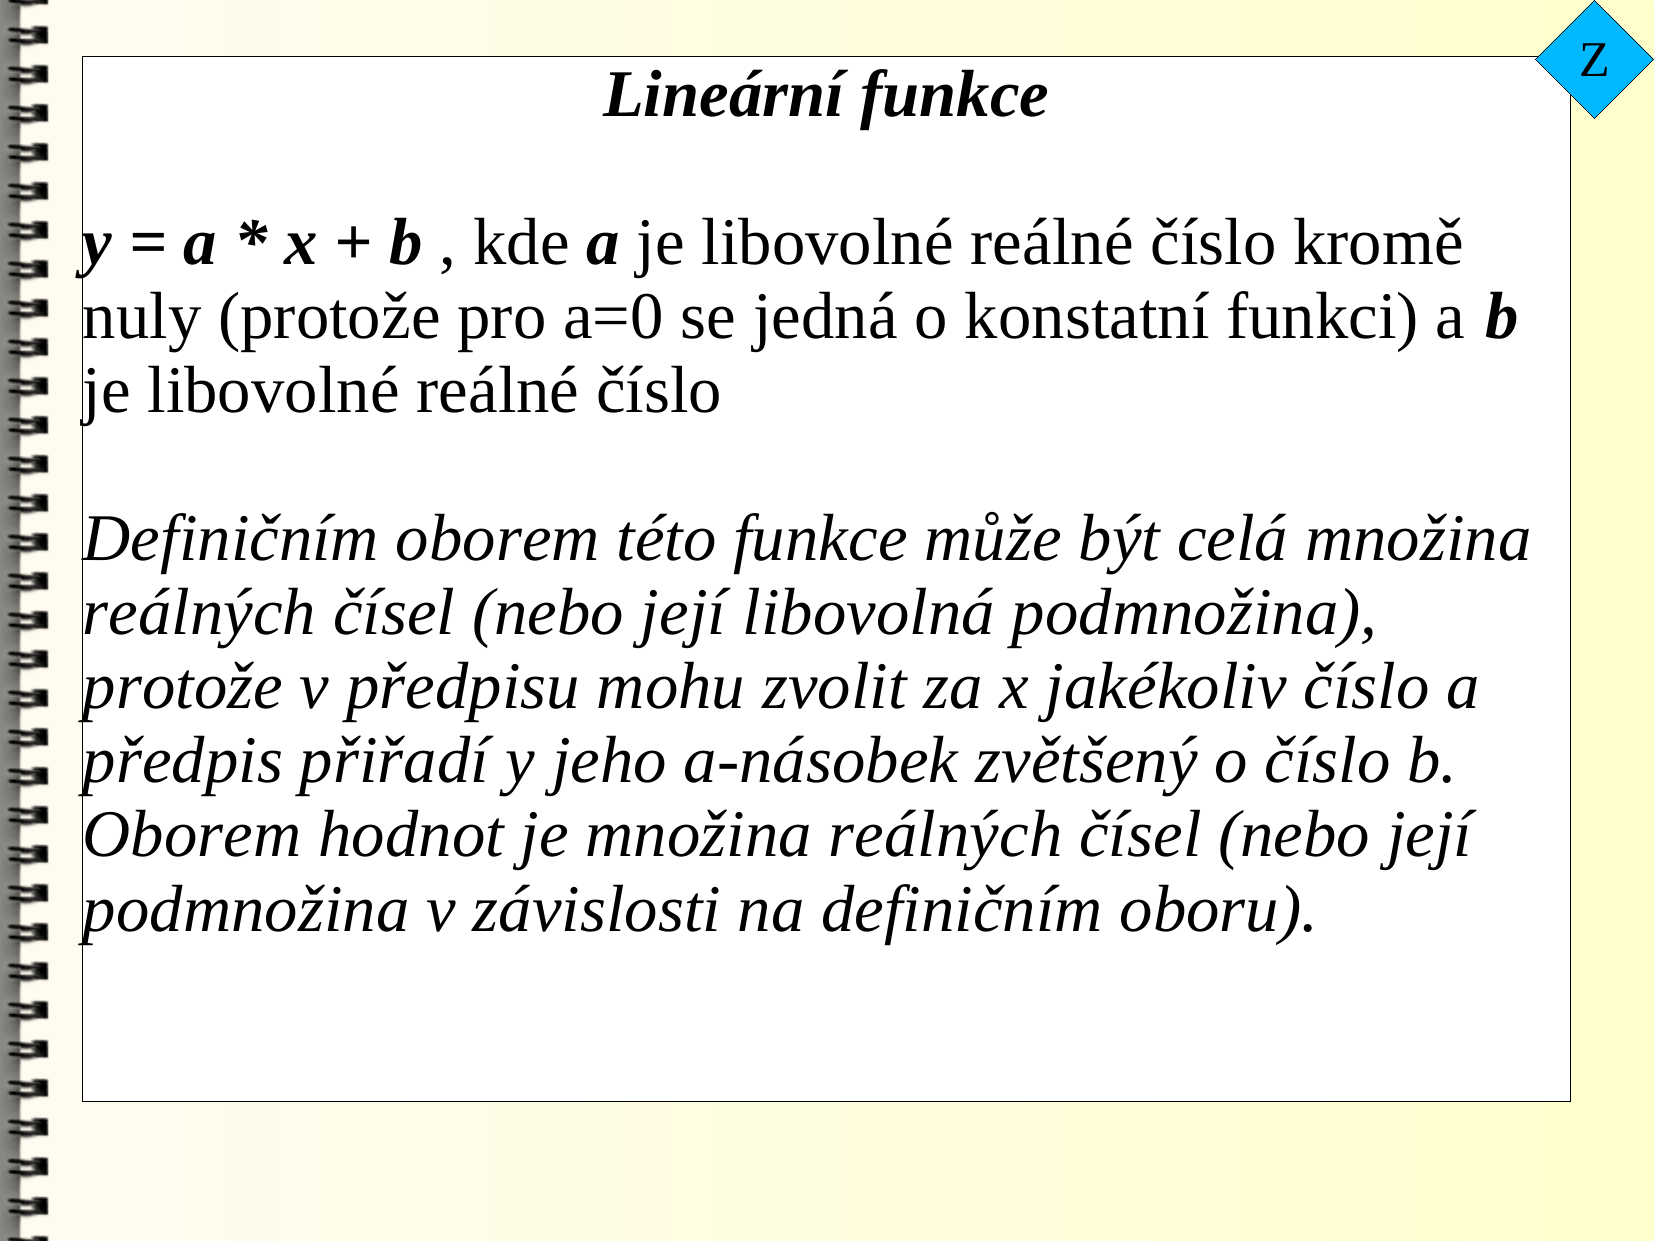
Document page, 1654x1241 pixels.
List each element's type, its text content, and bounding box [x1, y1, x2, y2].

text_box Lineární funkce y = a * x + b , kde a je libovolné reálné číslo kromě nuly (protože pro a=0 se jedná o konstatní funkci) a b je libovolné reálné číslo Definičním oborem této funkce může být celá množina reálných čísel (nebo její libovolná podmnožina), protože v předpisu mohu zvolit za x jakékoliv číslo a předpis přiřadí y jeho a-násobek zvětšený o číslo b. Oborem hodnot je množina reálných čísel (nebo její podmnožina v závislosti na definičním oboru). [82, 56, 1571, 1102]
picture [0, 0, 1654, 1241]
text_box Z [1535, 0, 1654, 119]
